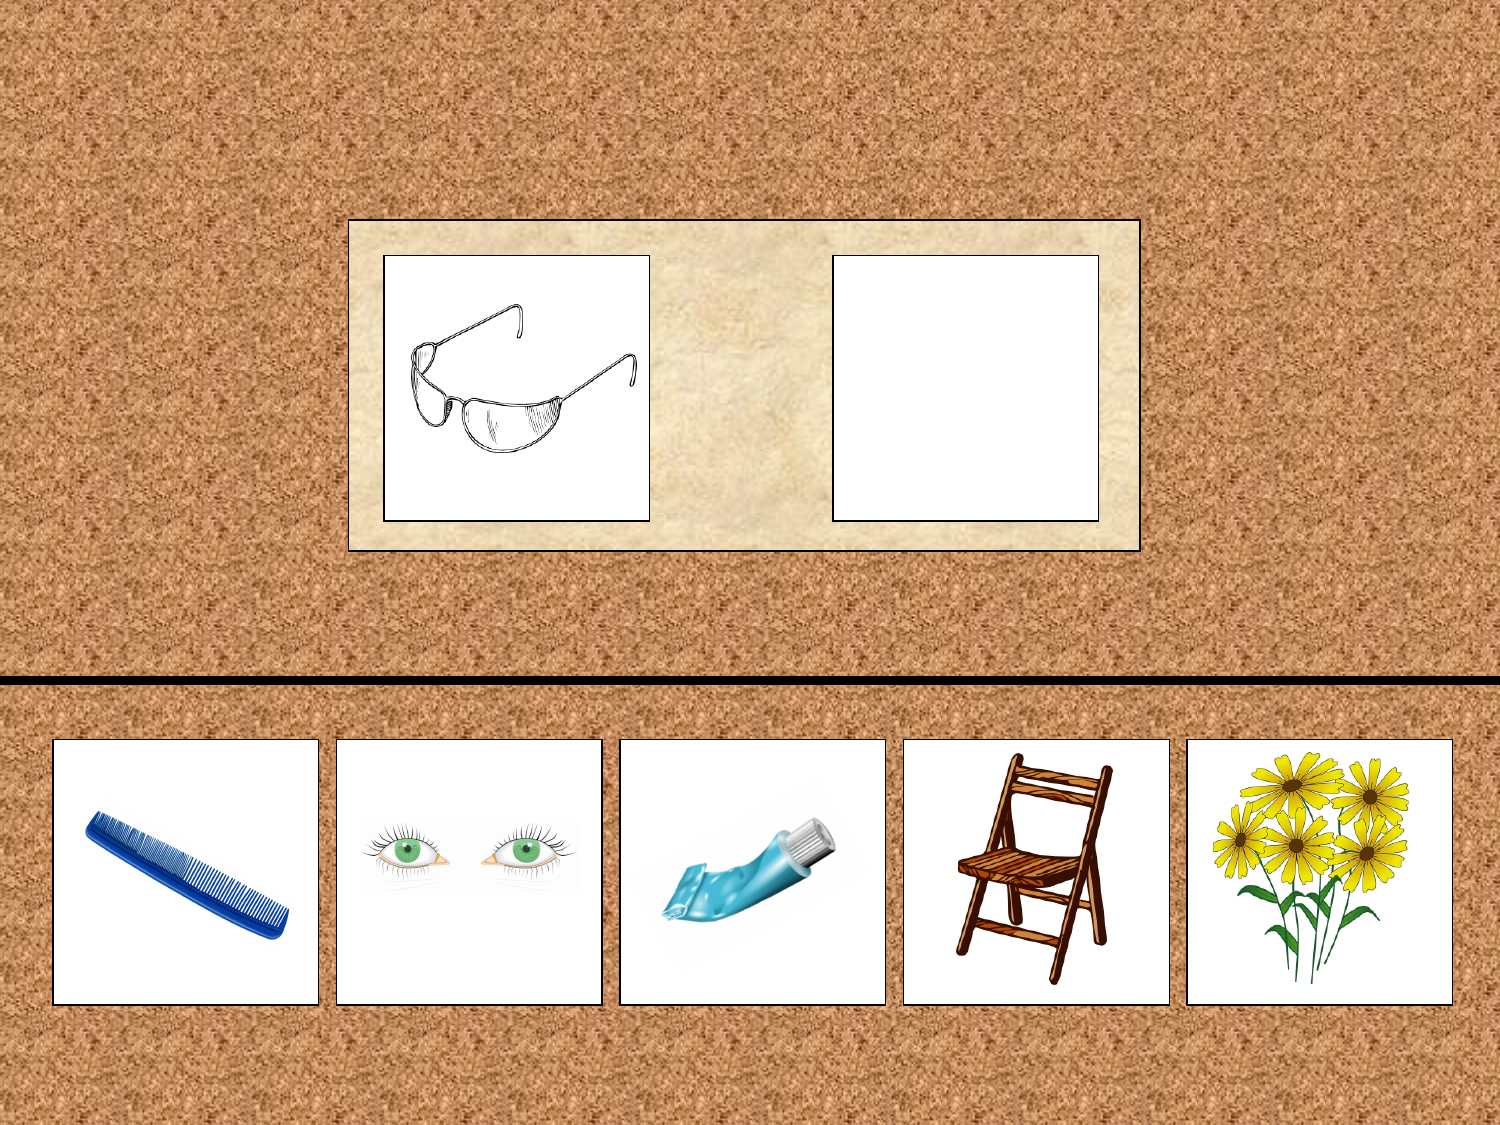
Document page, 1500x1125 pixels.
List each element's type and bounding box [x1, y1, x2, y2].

text_box [903, 739, 1170, 1006]
picture [0, 685, 1500, 1125]
text_box [52, 739, 319, 1006]
text_box [619, 739, 886, 1006]
picture [0, 0, 1500, 676]
text_box [1186, 739, 1453, 1006]
text_box [336, 739, 603, 1006]
text_box [348, 219, 1140, 551]
